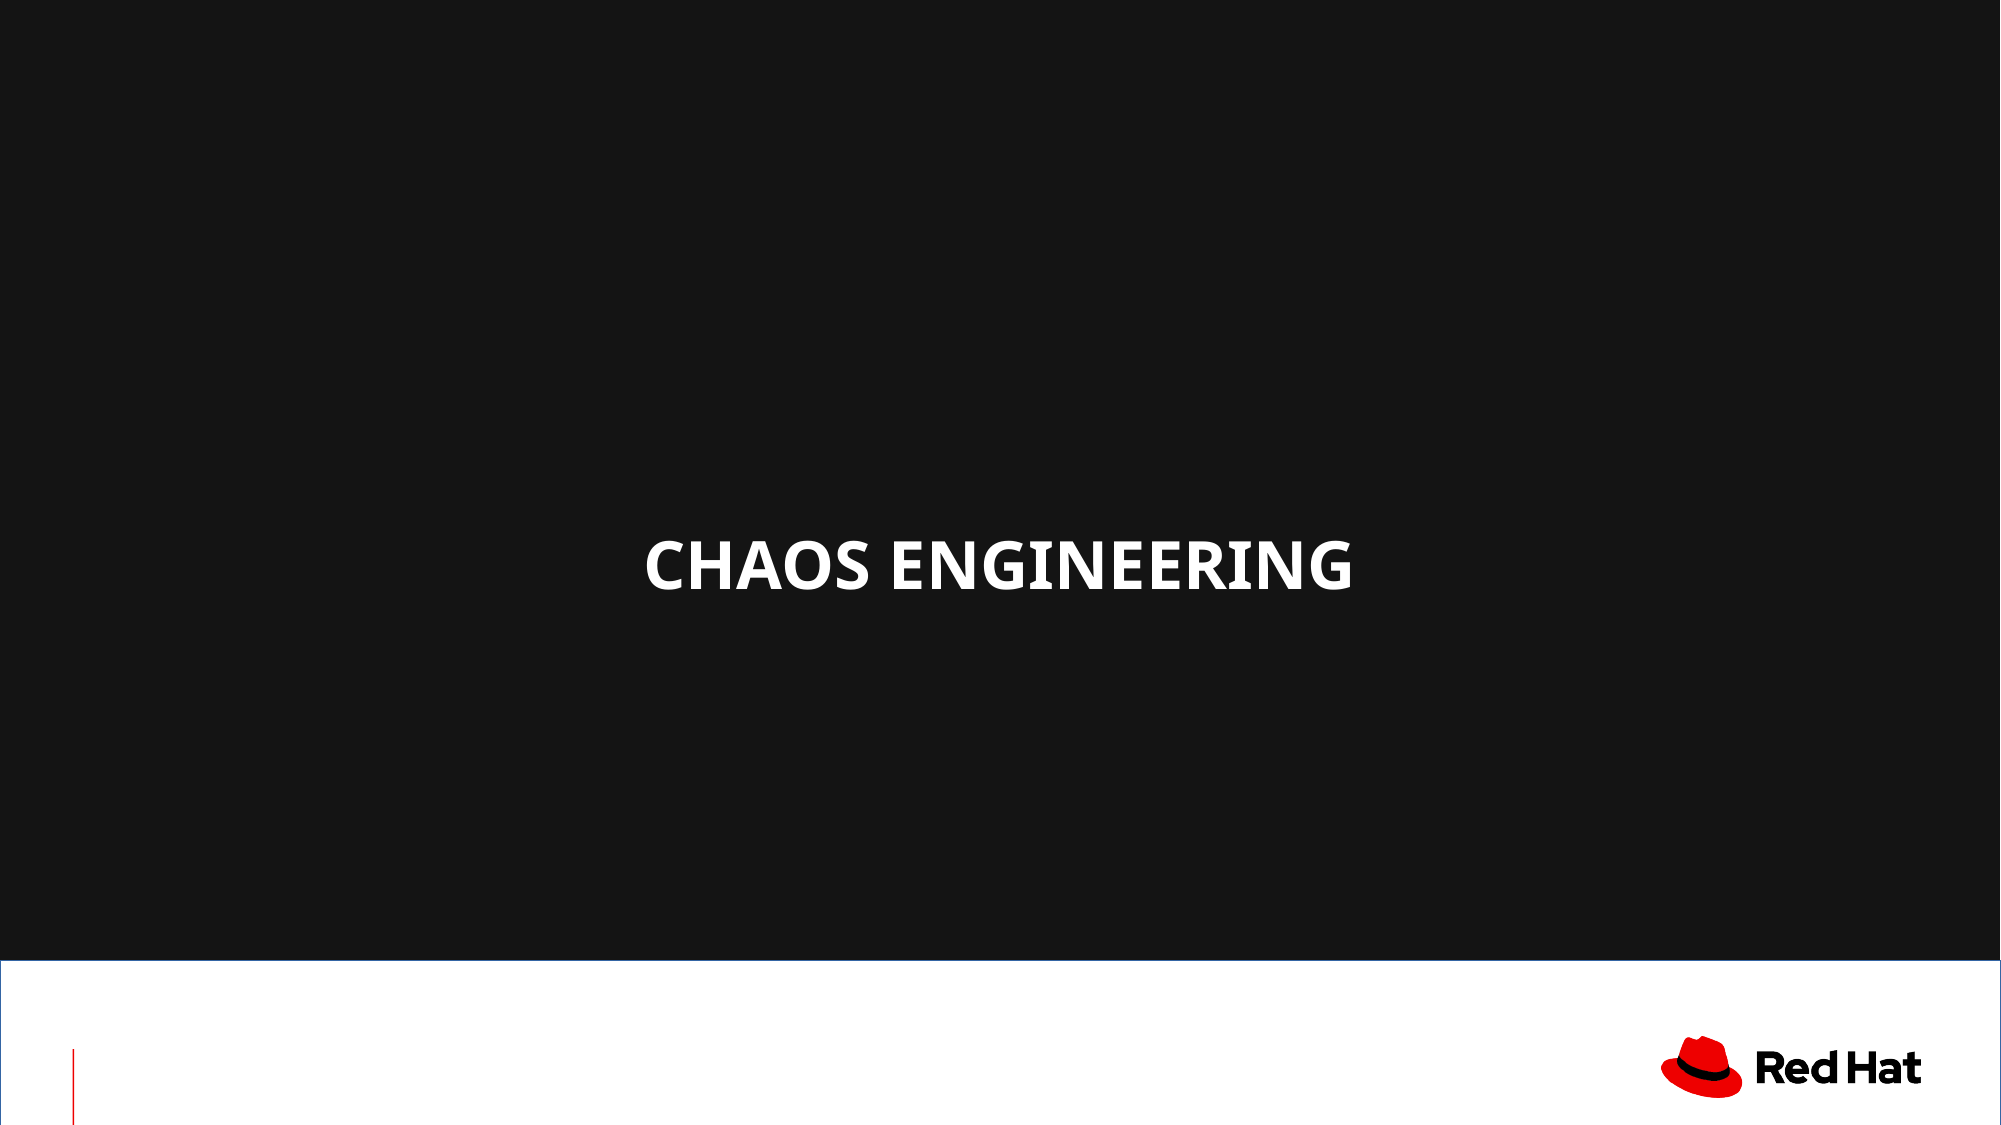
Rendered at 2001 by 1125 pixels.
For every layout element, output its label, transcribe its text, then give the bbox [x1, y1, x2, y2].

title CHAOS ENGINEERING [180, 363, 1820, 762]
picture [1661, 1036, 1921, 1098]
